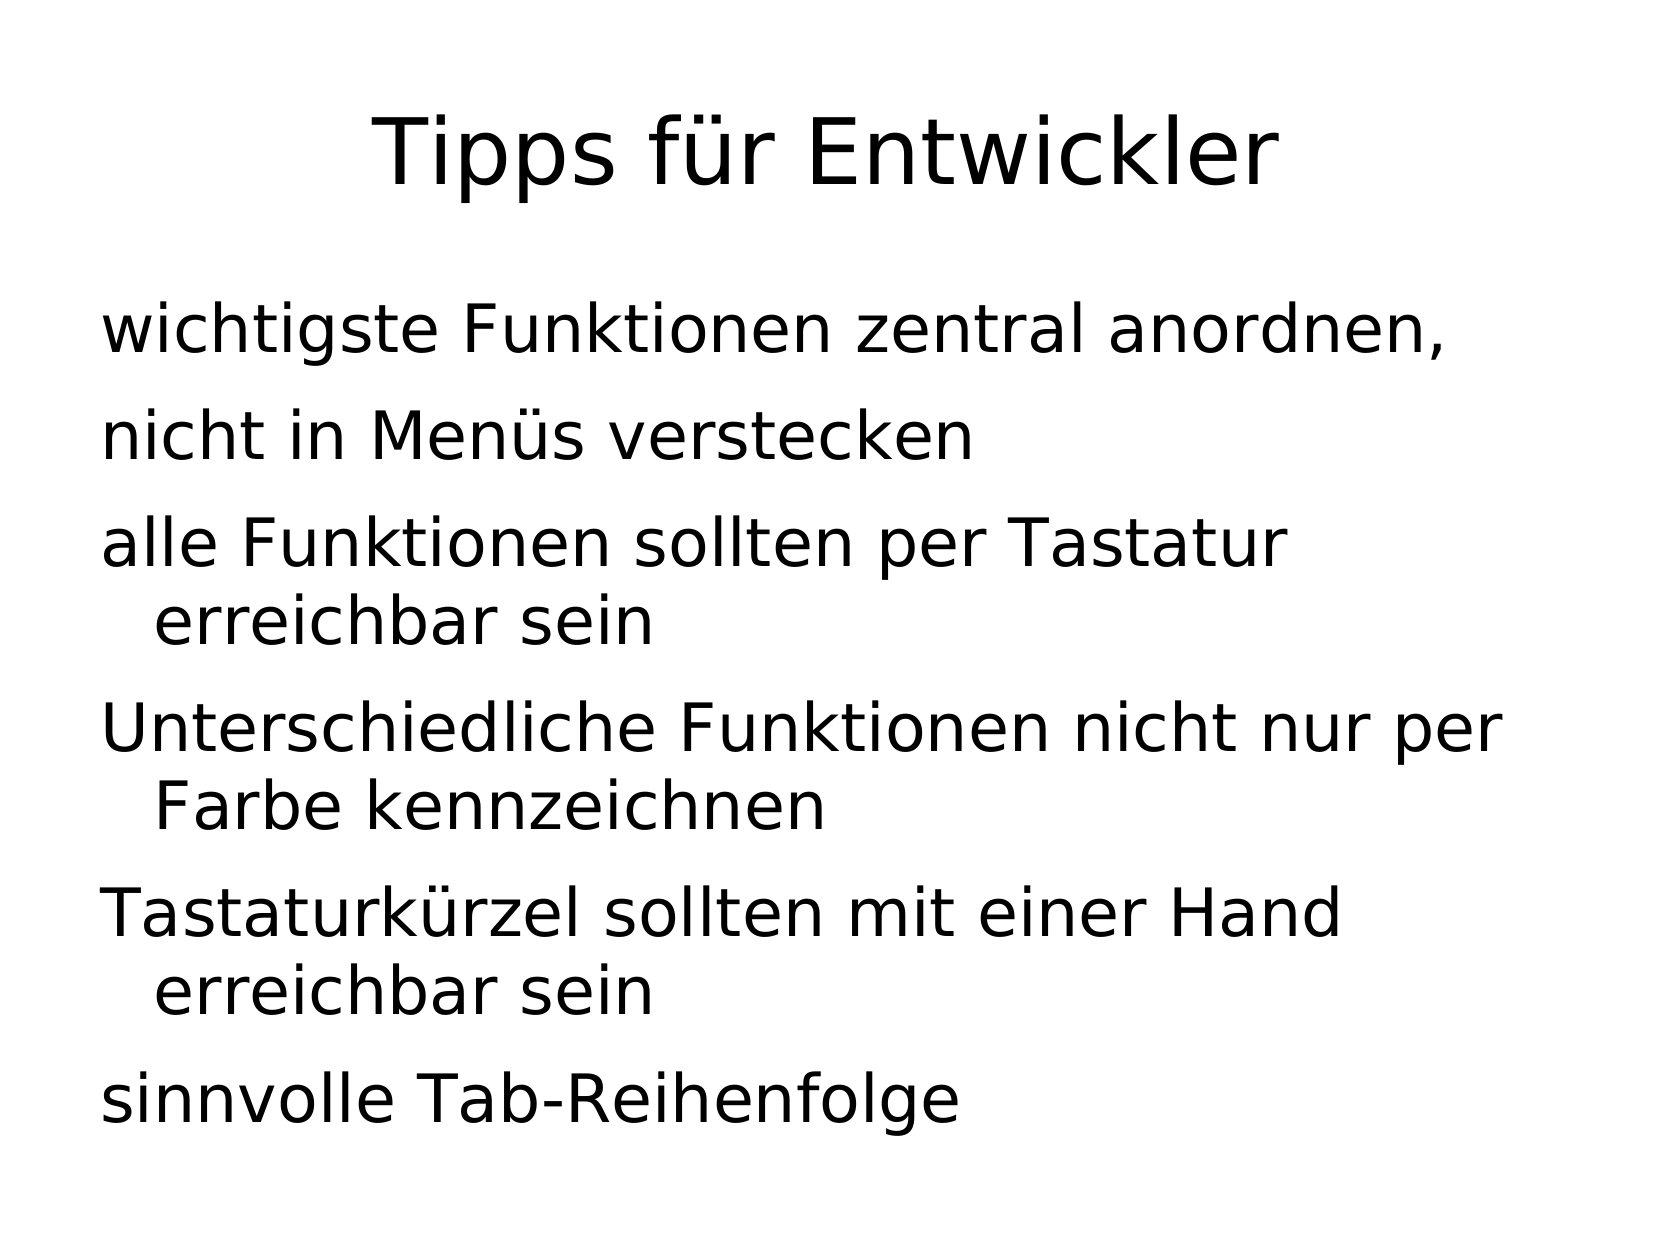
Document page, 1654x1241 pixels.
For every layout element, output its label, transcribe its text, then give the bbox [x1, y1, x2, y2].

list wichtigste Funktionen zentral anordnen, nicht in Menüs verstecken alle Funktionen sollten per Tastatur erreichbar sein Unterschiedliche Funktionen nicht nur per Farbe kennzeichnen Tastaturkürzel sollten mit einer Hand erreichbar sein sinnvolle Tab-Reihenfolge [82, 290, 1571, 1138]
title Tipps für Entwickler [82, 49, 1571, 257]
